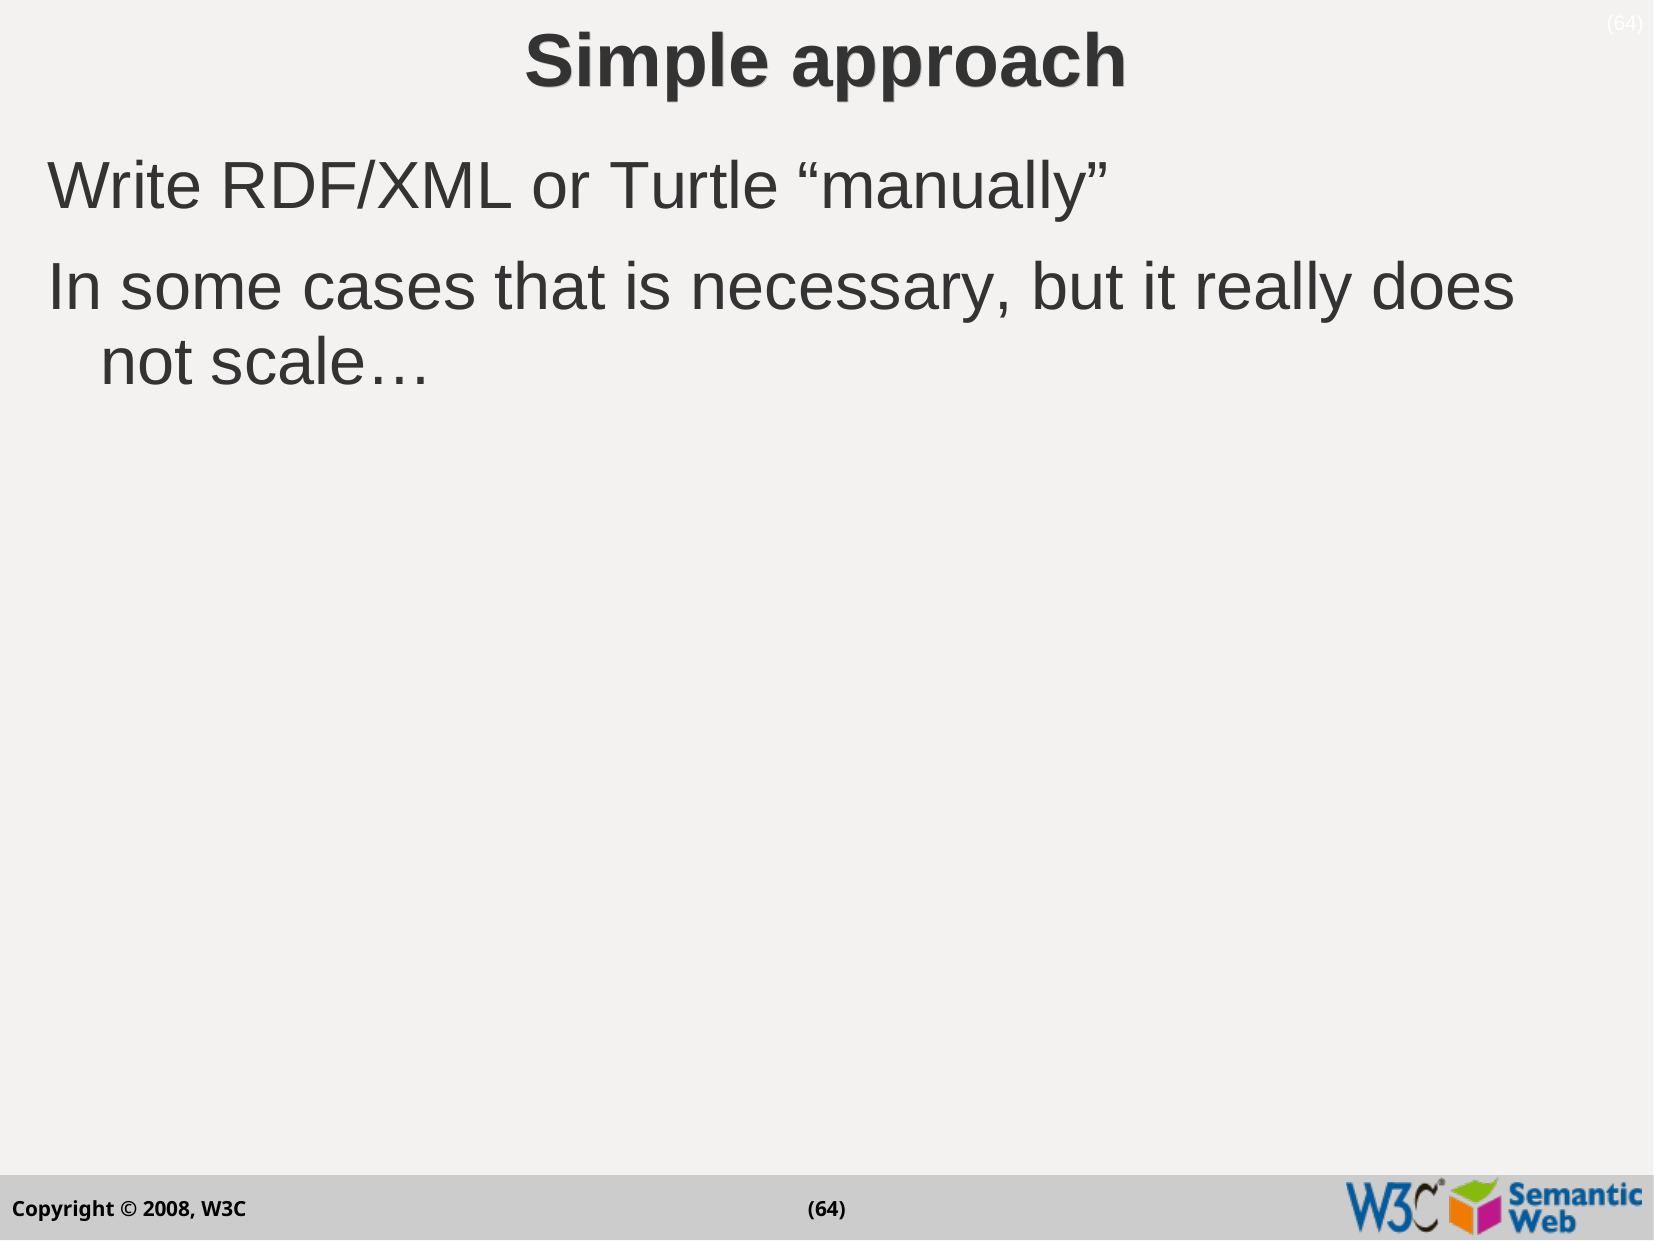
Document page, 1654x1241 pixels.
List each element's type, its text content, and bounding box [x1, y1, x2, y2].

title Simple approach [0, 0, 1654, 119]
list Write RDF/XML or Turtle “manually” In some cases that is necessary, but it really does not scale… [29, 147, 1624, 1134]
picture [1346, 1175, 1642, 1235]
